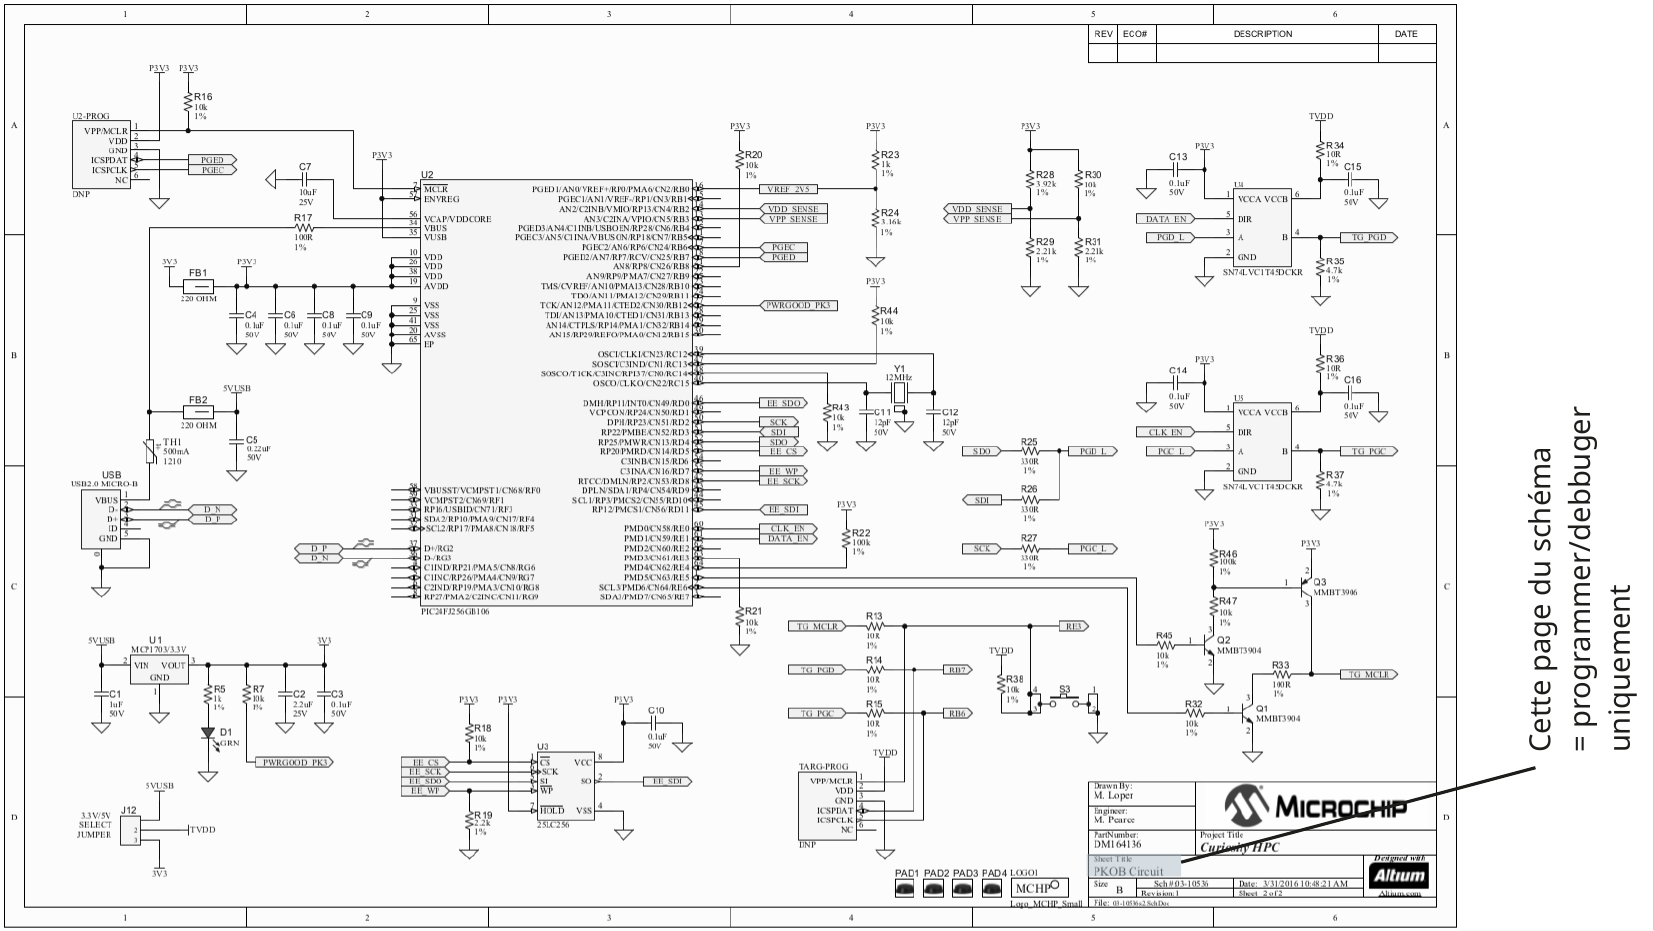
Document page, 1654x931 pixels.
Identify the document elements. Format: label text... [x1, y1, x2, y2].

picture [0, 0, 1461, 931]
text_box [1086, 853, 1182, 877]
text_box [1461, 0, 1654, 931]
text_box Cette page du schéma = programmer/debbuger uniquement [1511, 236, 1593, 768]
